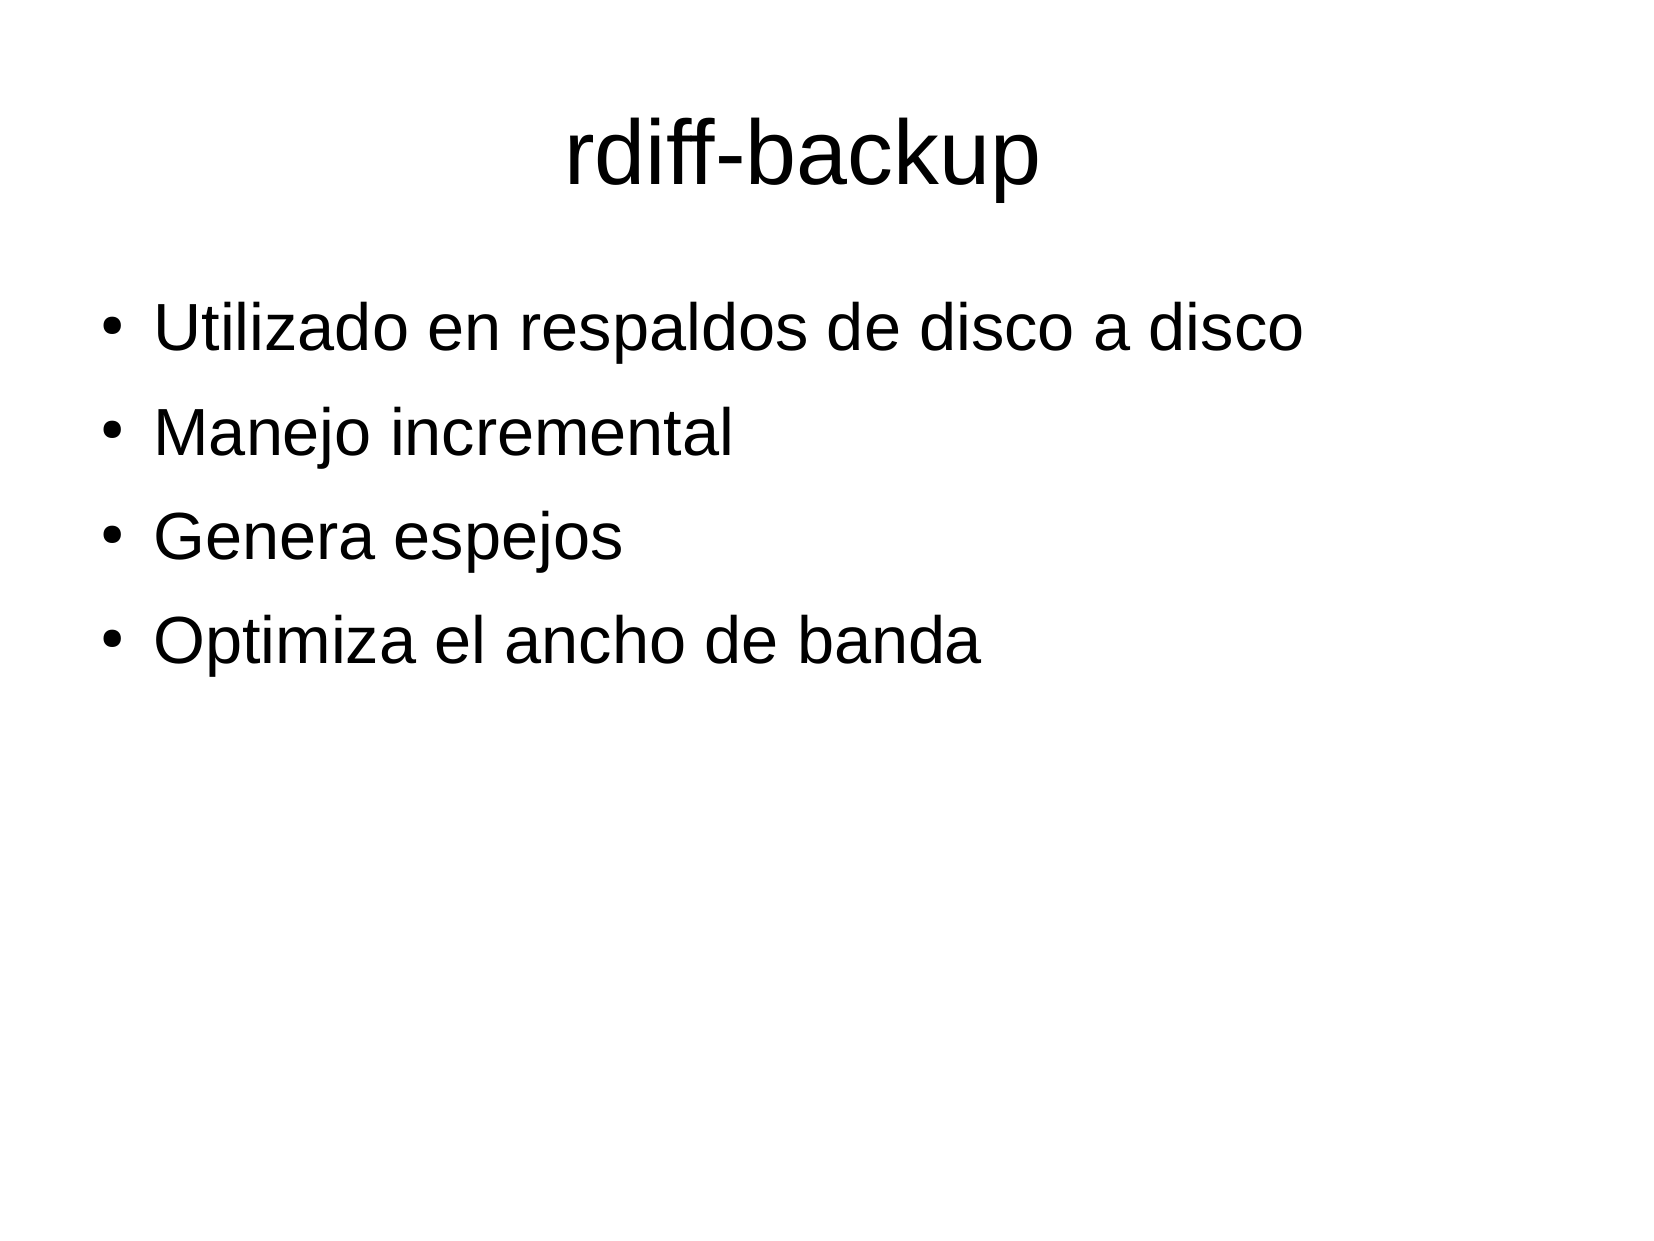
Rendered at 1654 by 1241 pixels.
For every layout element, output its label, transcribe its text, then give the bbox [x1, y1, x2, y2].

list Utilizado en respaldos de disco a disco Manejo incremental Genera espejos Optimiza el ancho de banda [82, 290, 1571, 1109]
title rdiff-backup [82, 49, 1571, 257]
